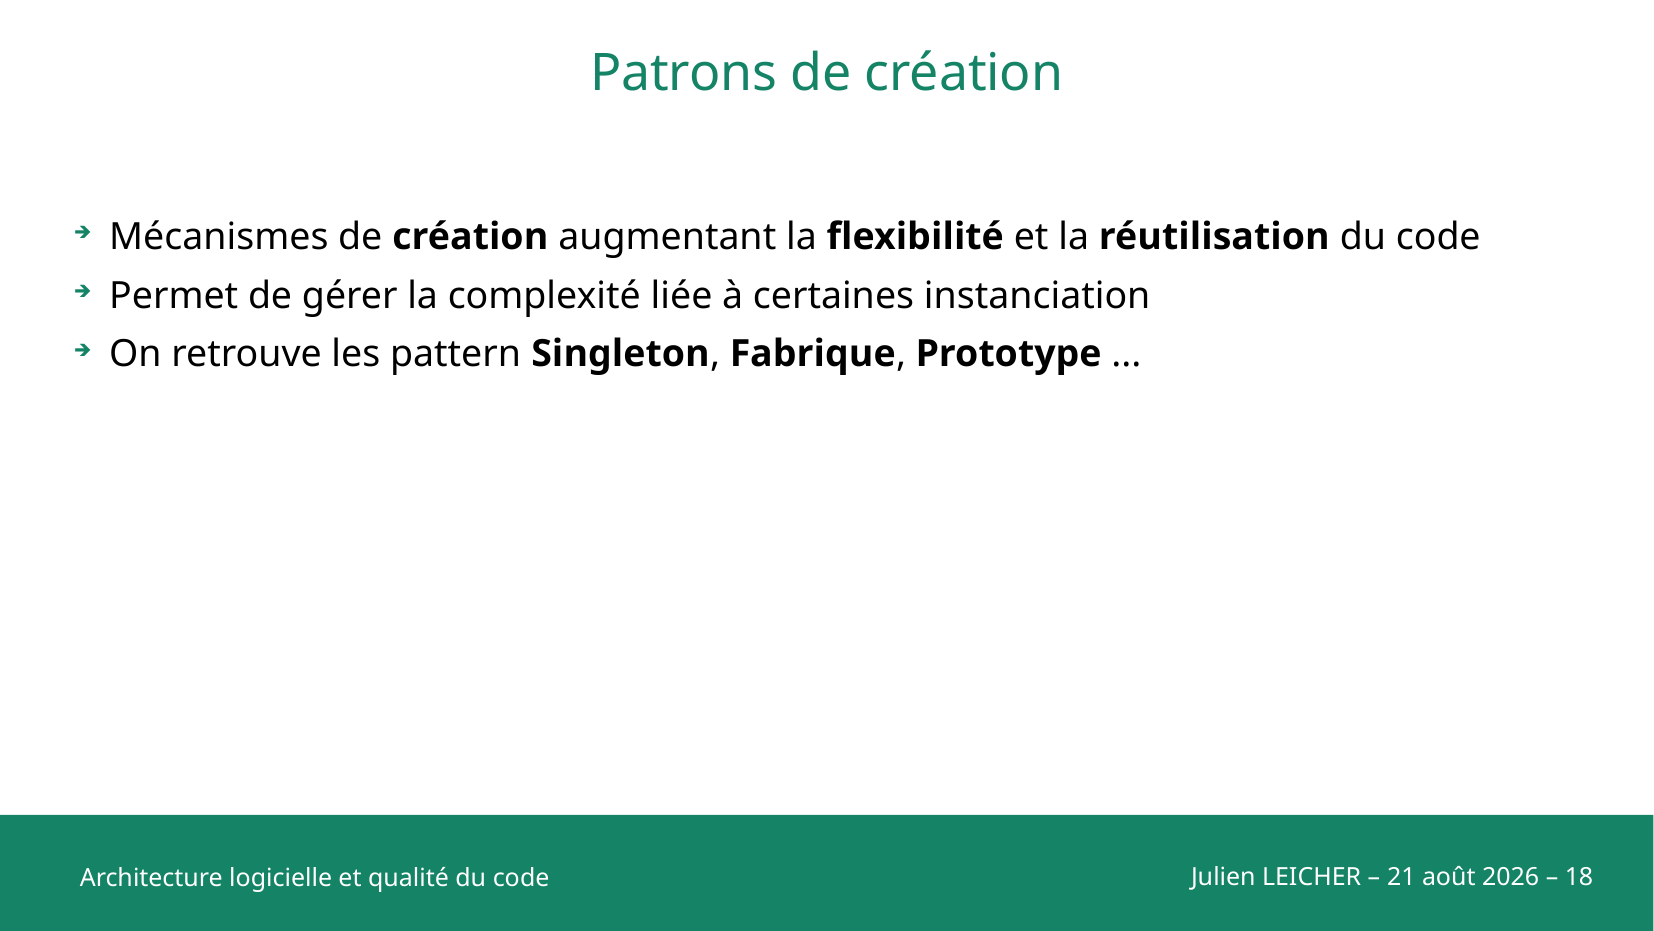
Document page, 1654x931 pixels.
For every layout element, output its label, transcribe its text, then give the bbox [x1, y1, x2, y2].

text_box Patrons de création [0, 27, 1654, 113]
text_box Julien LEICHER – 4 mars 2022 – <numéro> [0, 814, 1654, 931]
text_box Architecture logicielle et qualité du code [64, 852, 798, 898]
text_box Mécanismes de création augmentant la flexibilité et la réutilisation du code Permet de gérer la complexité liée à certaines instanciation On retrouve les pattern Singleton, Fabrique, Prototype ... [59, 194, 1595, 678]
